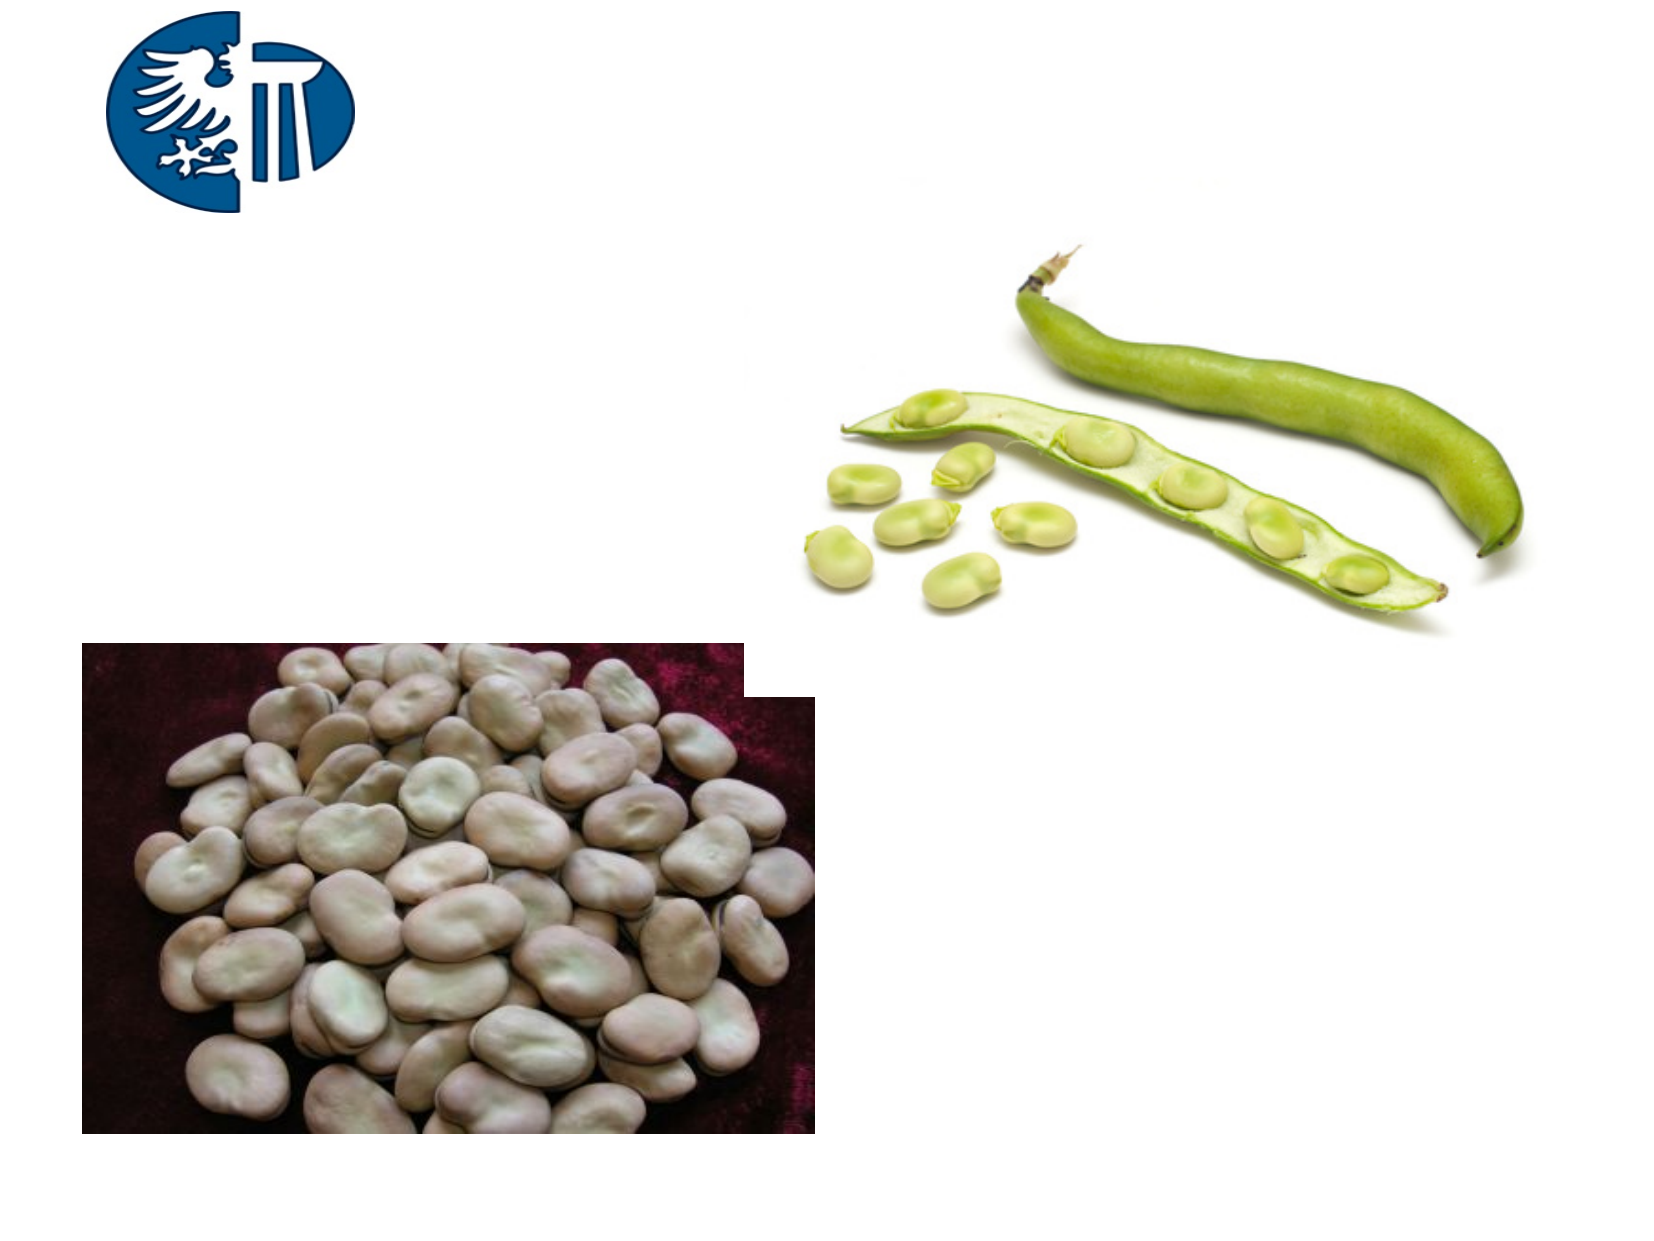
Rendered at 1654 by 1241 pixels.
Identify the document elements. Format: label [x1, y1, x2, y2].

picture [106, 11, 355, 213]
picture [82, 177, 1551, 1134]
